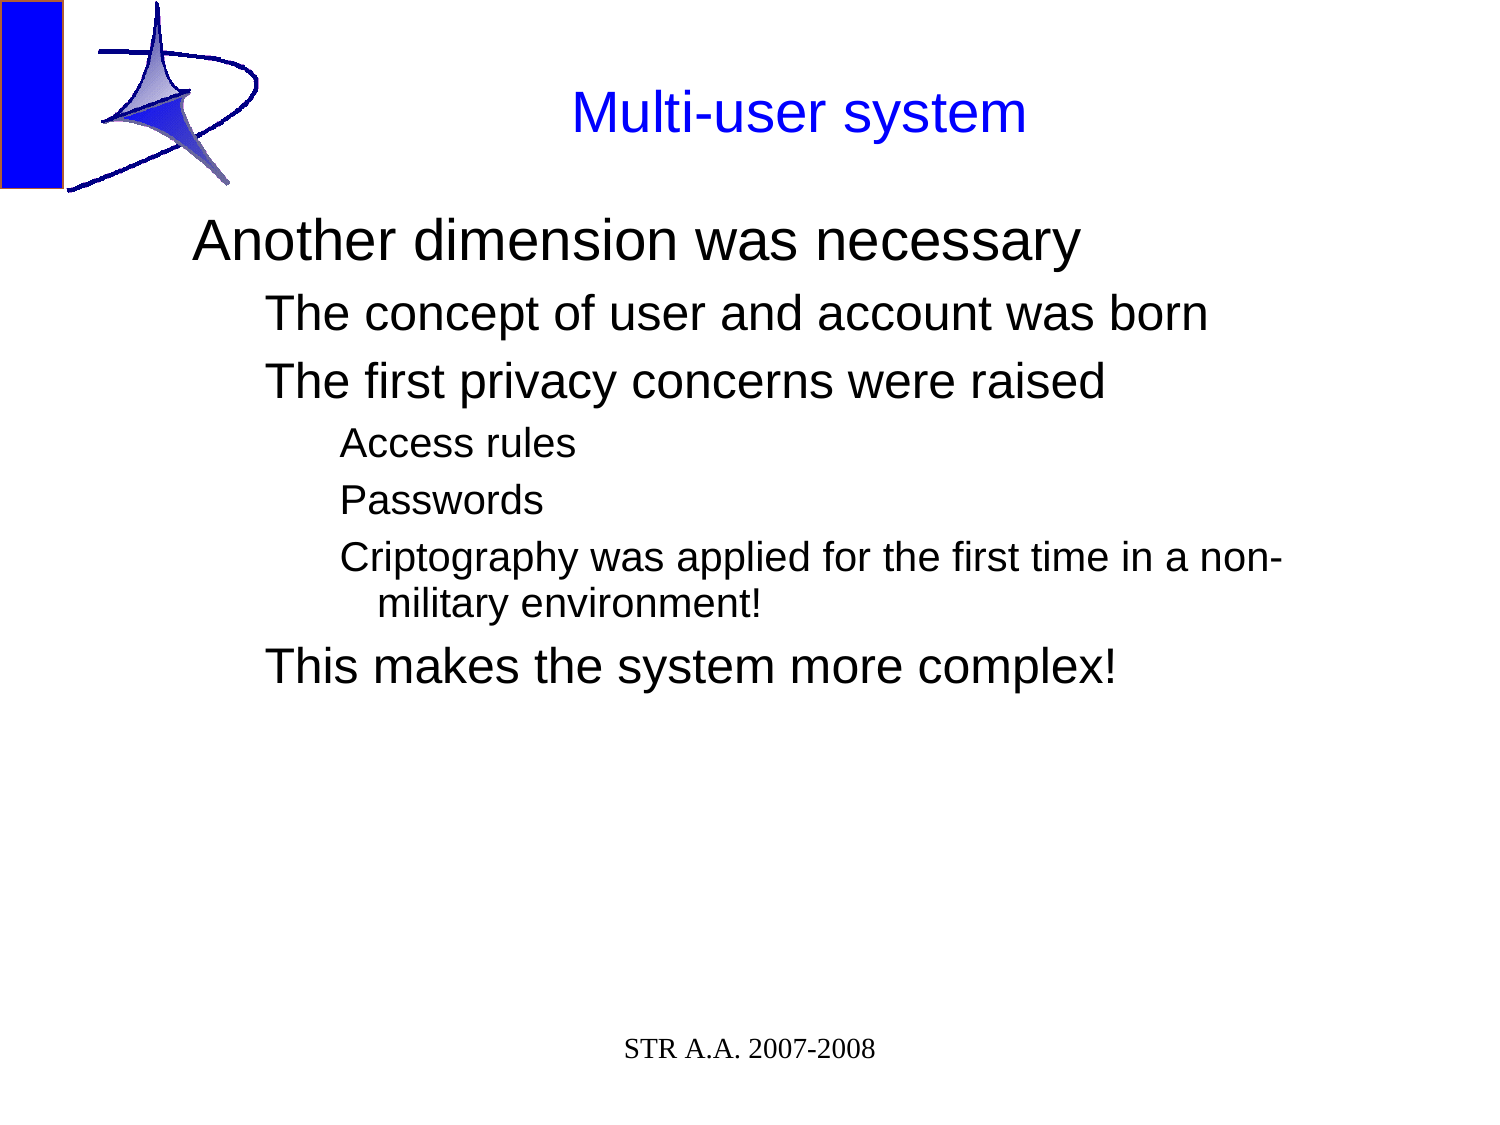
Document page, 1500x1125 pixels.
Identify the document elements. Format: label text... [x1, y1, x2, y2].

title Multi-user system [174, 61, 1425, 164]
picture [62, 0, 263, 197]
list Another dimension was necessary The concept of user and account was born The first privacy concerns were raised Access rules Passwords Criptography was applied for the first time in a non-military environment! This makes the system more complex! [174, 199, 1425, 963]
